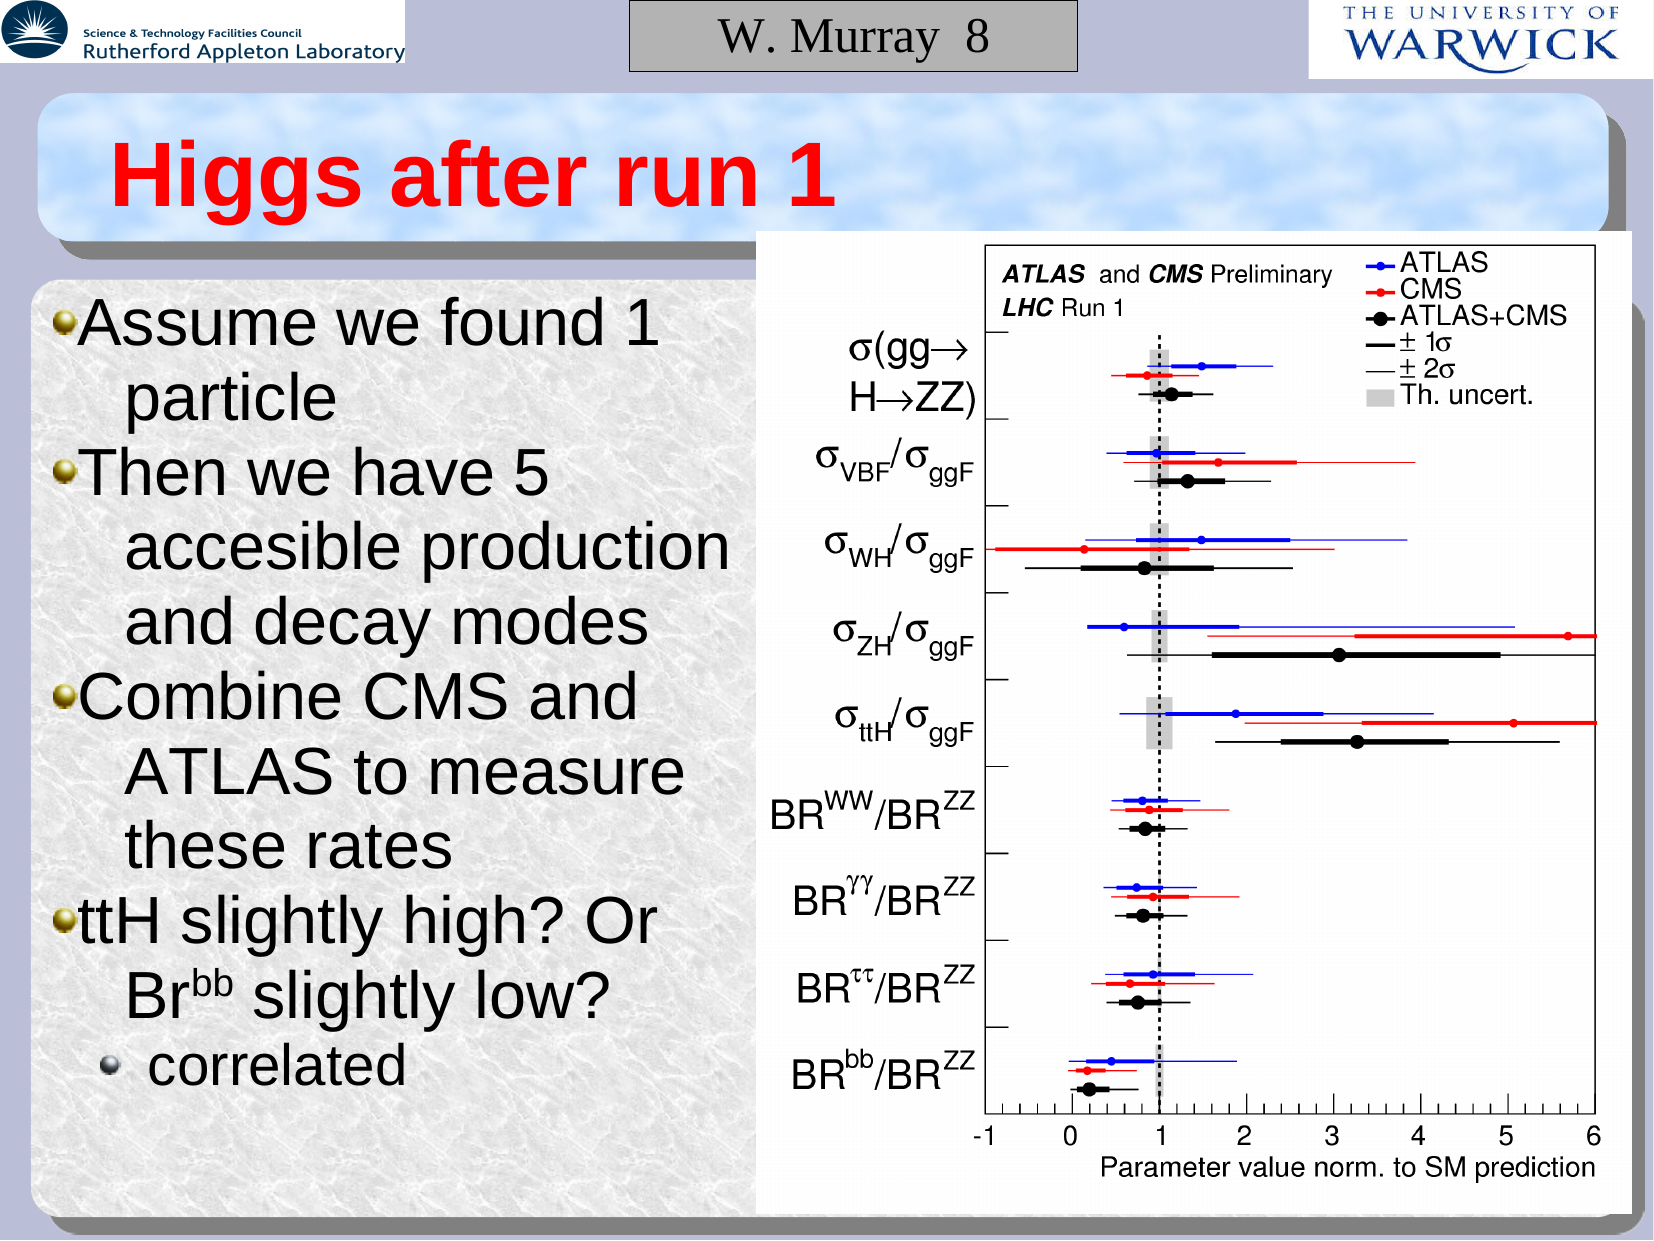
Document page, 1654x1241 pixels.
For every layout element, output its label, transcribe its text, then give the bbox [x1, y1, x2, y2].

picture [0, 0, 405, 63]
picture [1308, 0, 1654, 79]
list Assume we found 1 particle Then we have 5 accesible production and decay modes Combine CMS and ATLAS to measure these rates ttH slightly high? Or Brbb slightly low? correlated [53, 285, 746, 1193]
title Higgs after run 1 [90, 101, 858, 249]
picture [30, 93, 1632, 1218]
